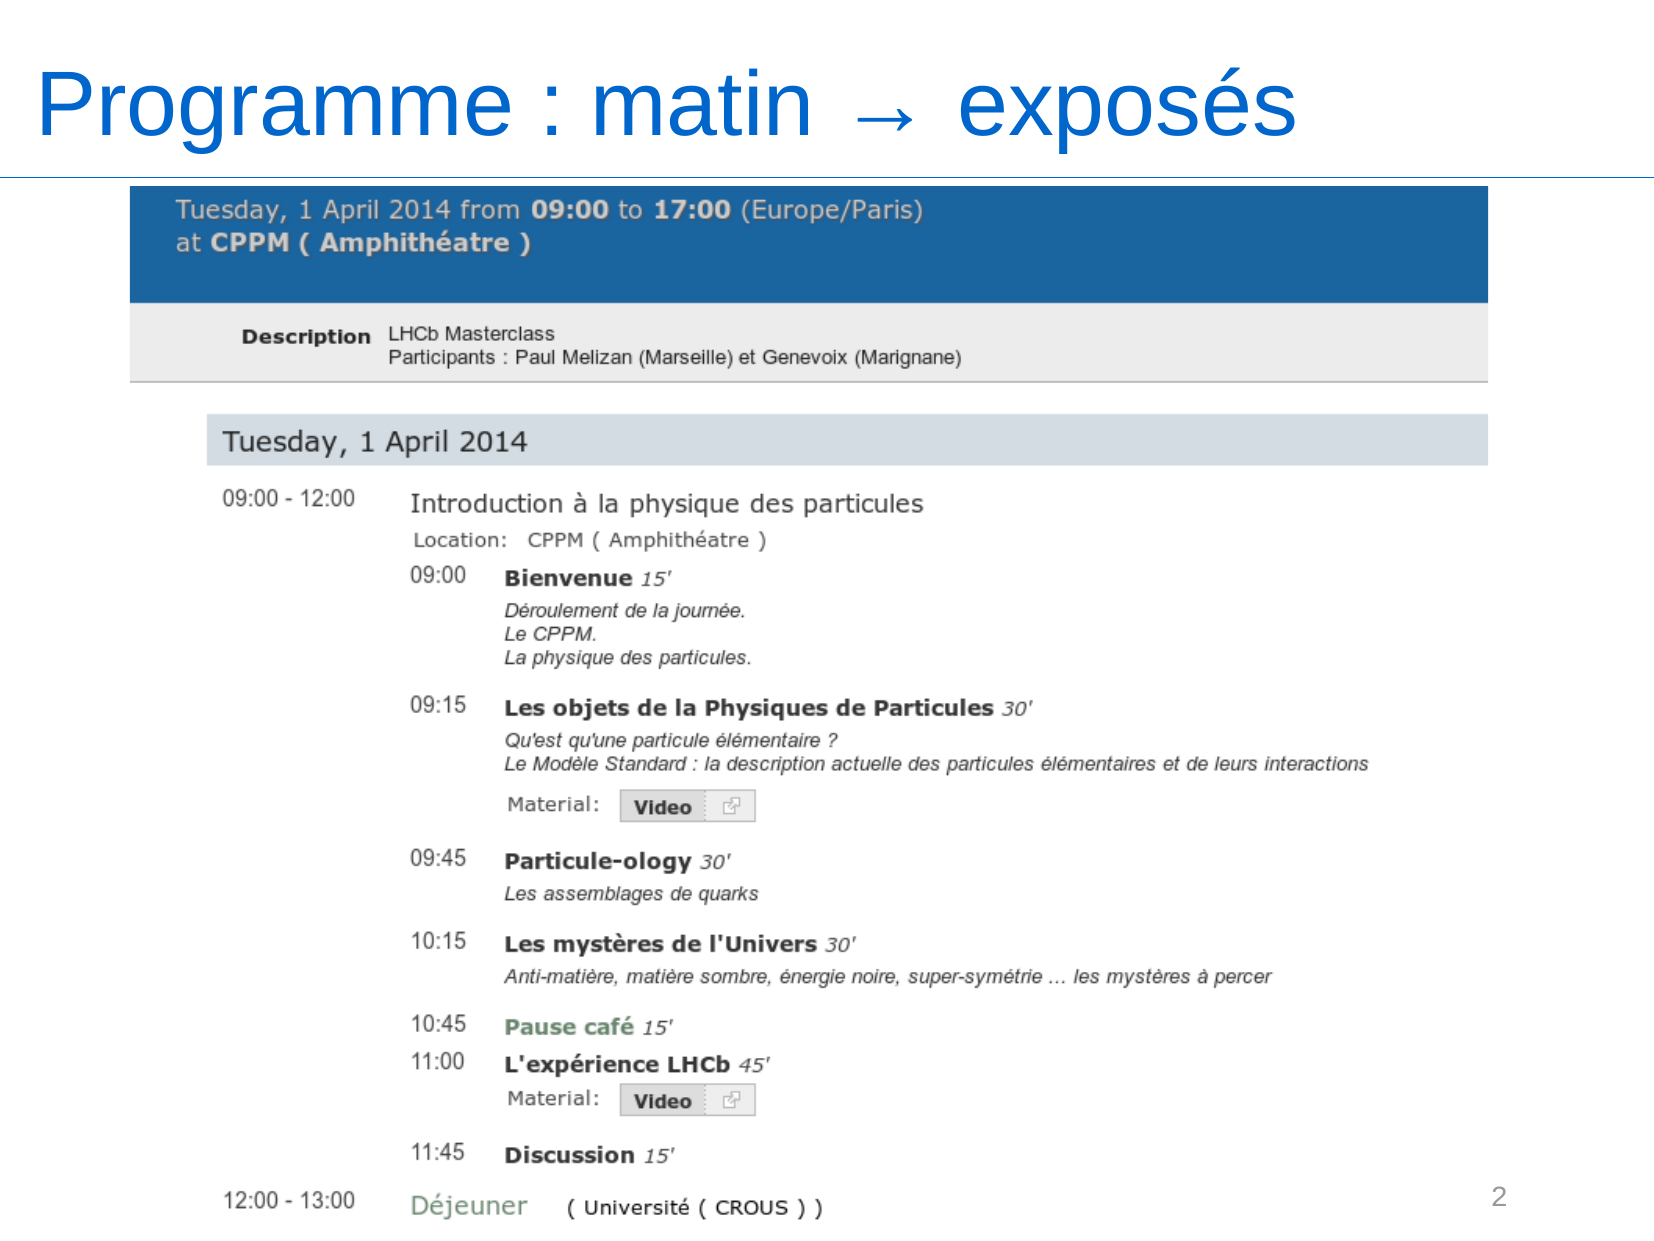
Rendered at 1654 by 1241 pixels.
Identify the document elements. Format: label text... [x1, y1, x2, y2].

title Programme : matin → exposés [35, 29, 1589, 178]
picture [129, 186, 1489, 1229]
